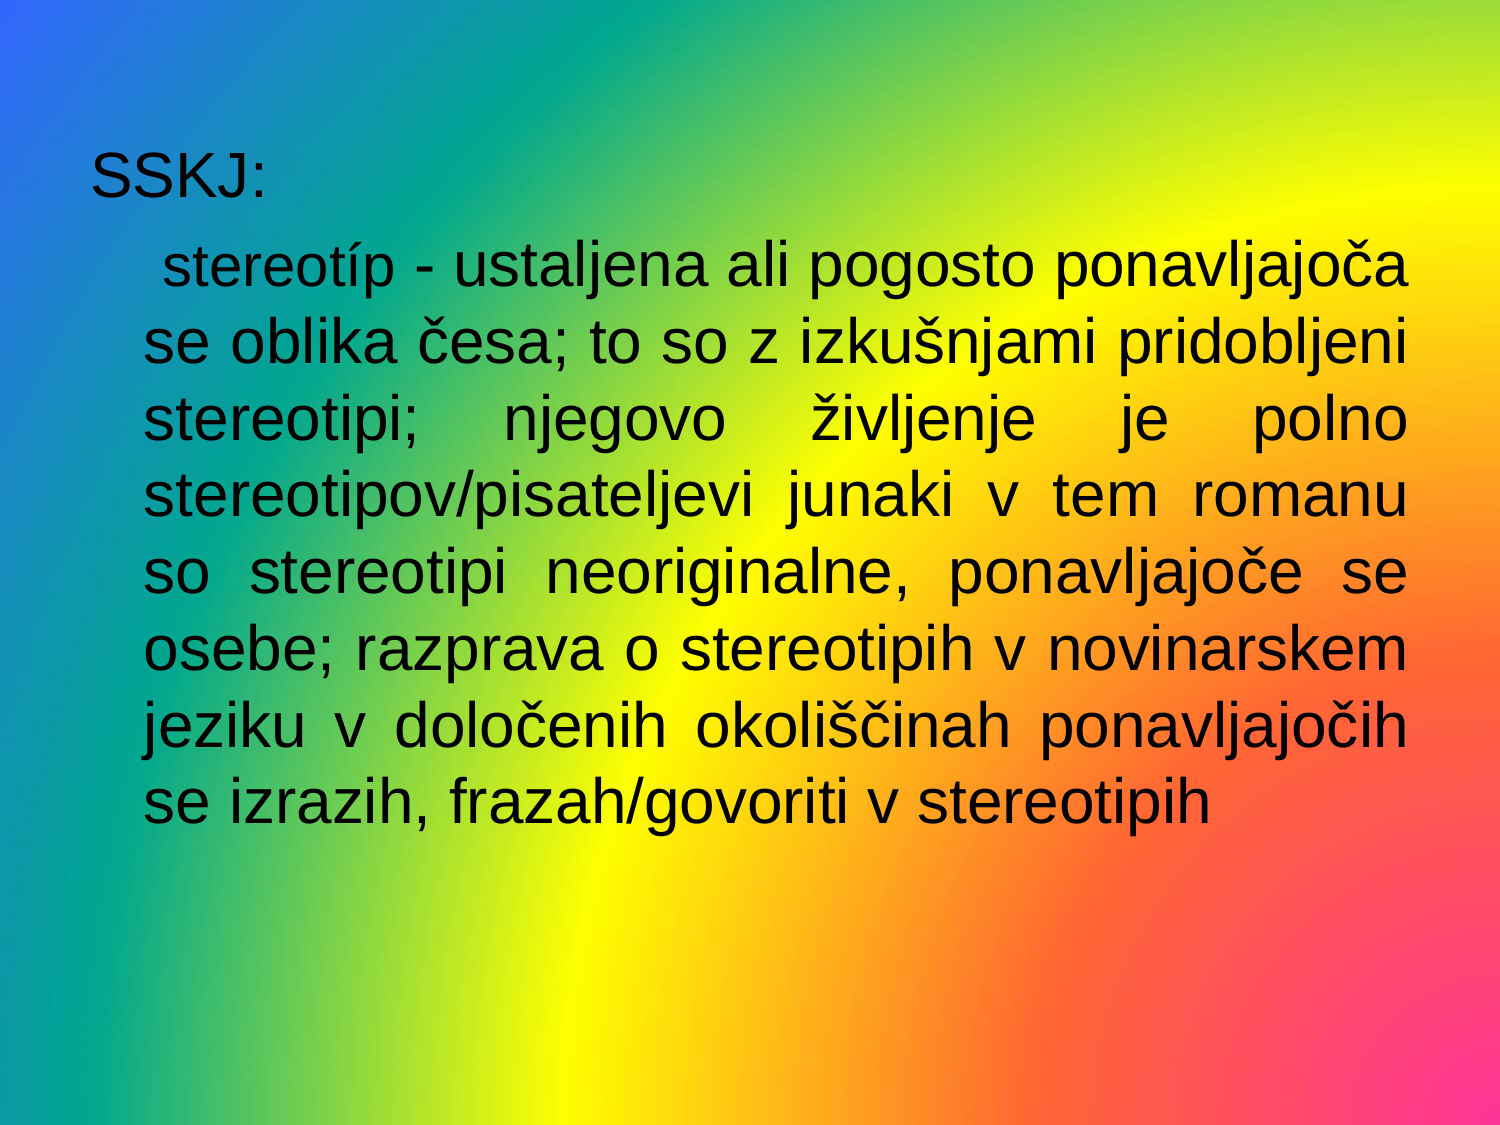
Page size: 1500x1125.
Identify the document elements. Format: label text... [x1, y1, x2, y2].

picture [0, 0, 1500, 1125]
list SSKJ: stereotíp - ustaljena ali pogosto ponavljajoča se oblika česa; to so z izkušnjami pridobljeni stereotipi; njegovo življenje je polno stereotipov/pisateljevi junaki v tem romanu so stereotipi neoriginalne, ponavljajoče se osebe; razprava o stereotipih v novinarskem jeziku v določenih okoliščinah ponavljajočih se izrazih, frazah/govoriti v stereotipih [75, 125, 1425, 868]
